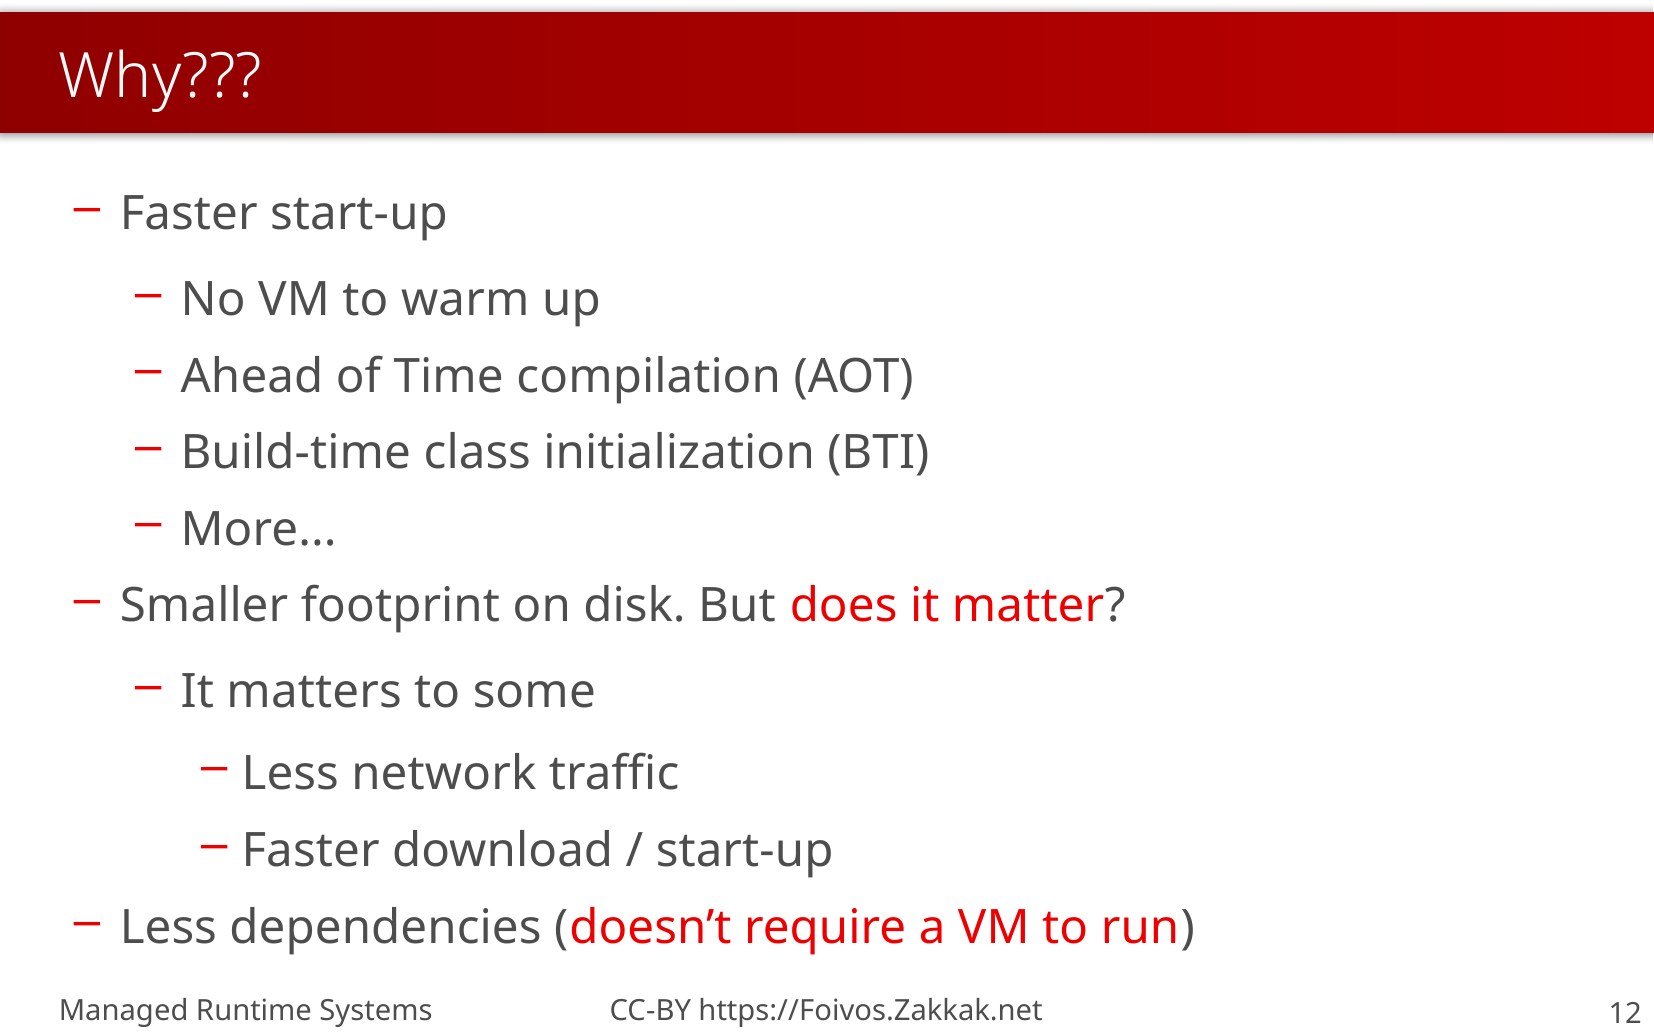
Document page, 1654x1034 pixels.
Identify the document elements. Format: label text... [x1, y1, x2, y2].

title Why??? [58, 7, 1329, 139]
list Faster start-up No VM to warm up Ahead of Time compilation (AOT) Build-time class initialization (BTI) More... Smaller footprint on disk. But does it matter? It matters to some Less network traffic Faster download / start-up Less dependencies (doesn’t require a VM to run) [58, 177, 1594, 960]
